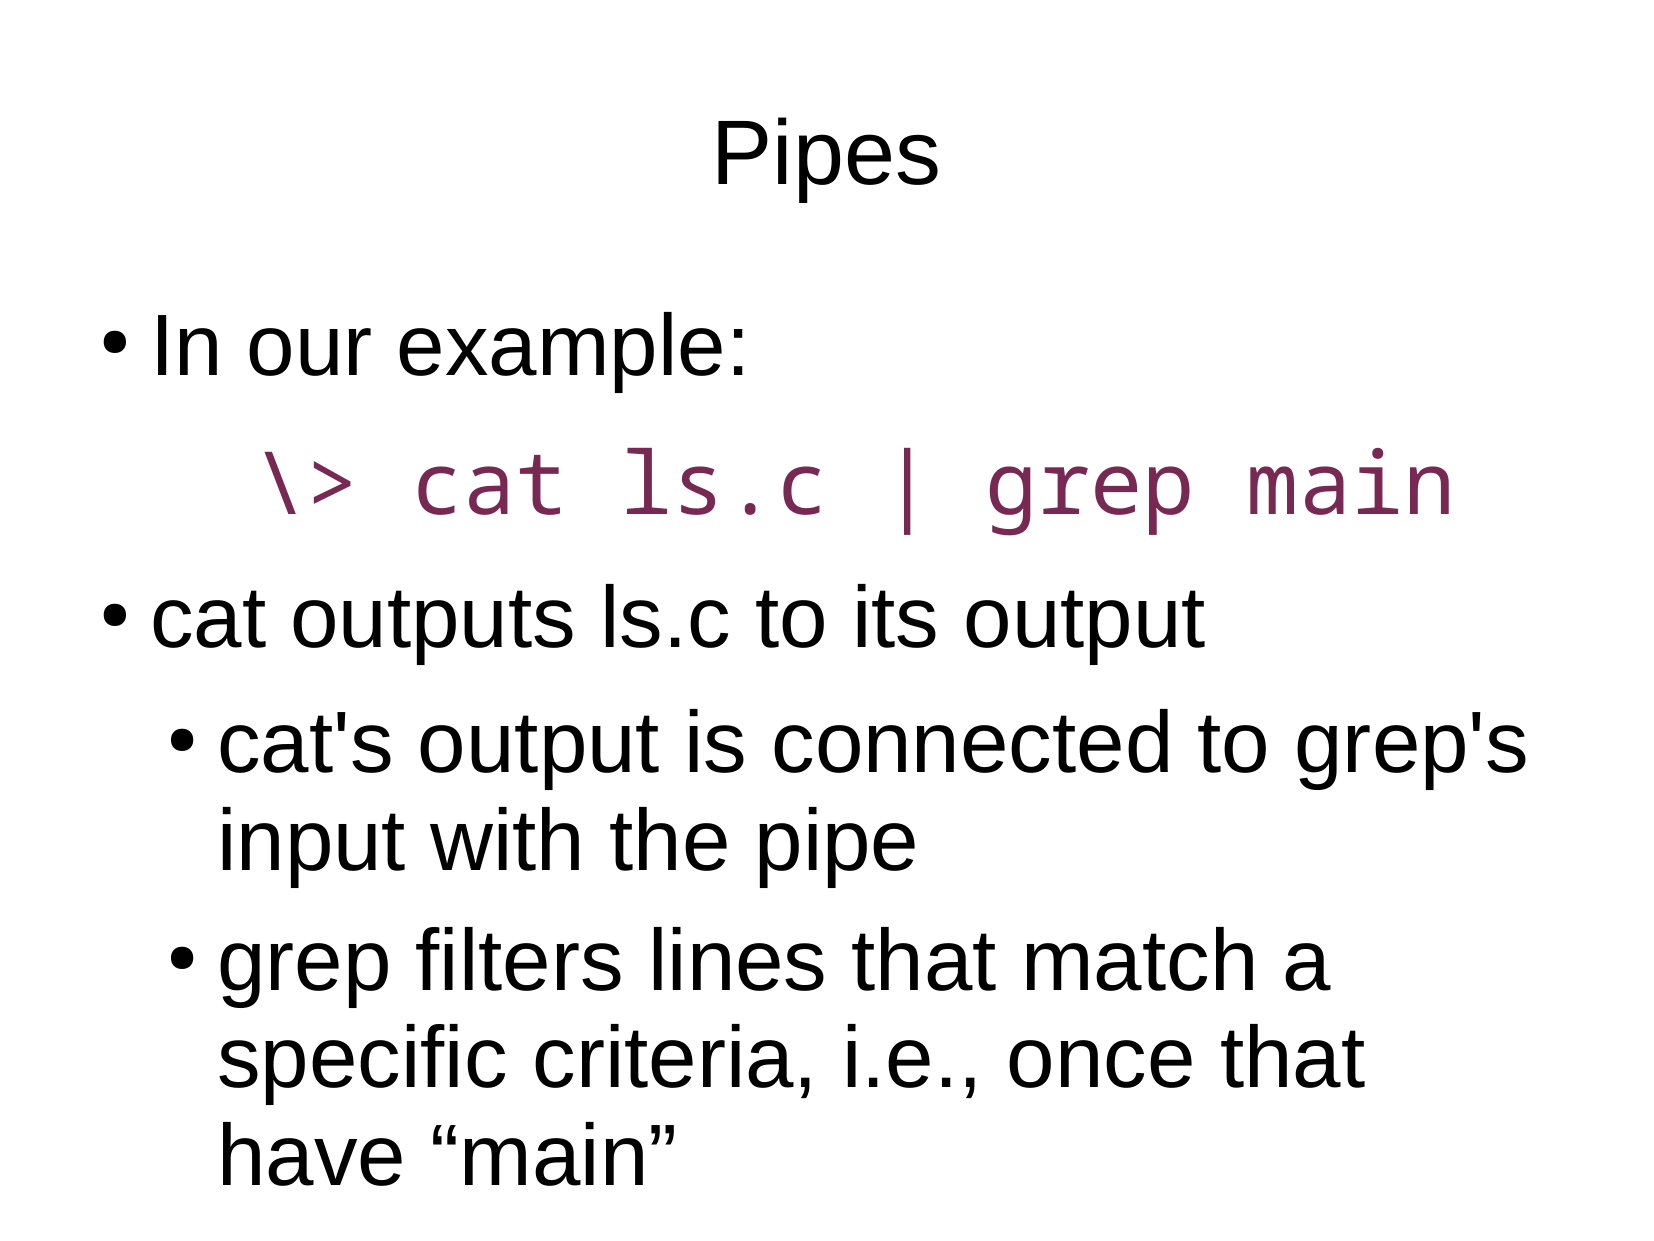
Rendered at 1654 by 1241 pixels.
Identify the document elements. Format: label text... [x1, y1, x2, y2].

list In our example: \> cat ls.c | grep main cat outputs ls.c to its output cat's output is connected to grep's input with the pipe grep filters lines that match a specific criteria, i.e., once that have “main” [82, 296, 1571, 1206]
title Pipes [82, 49, 1571, 257]
